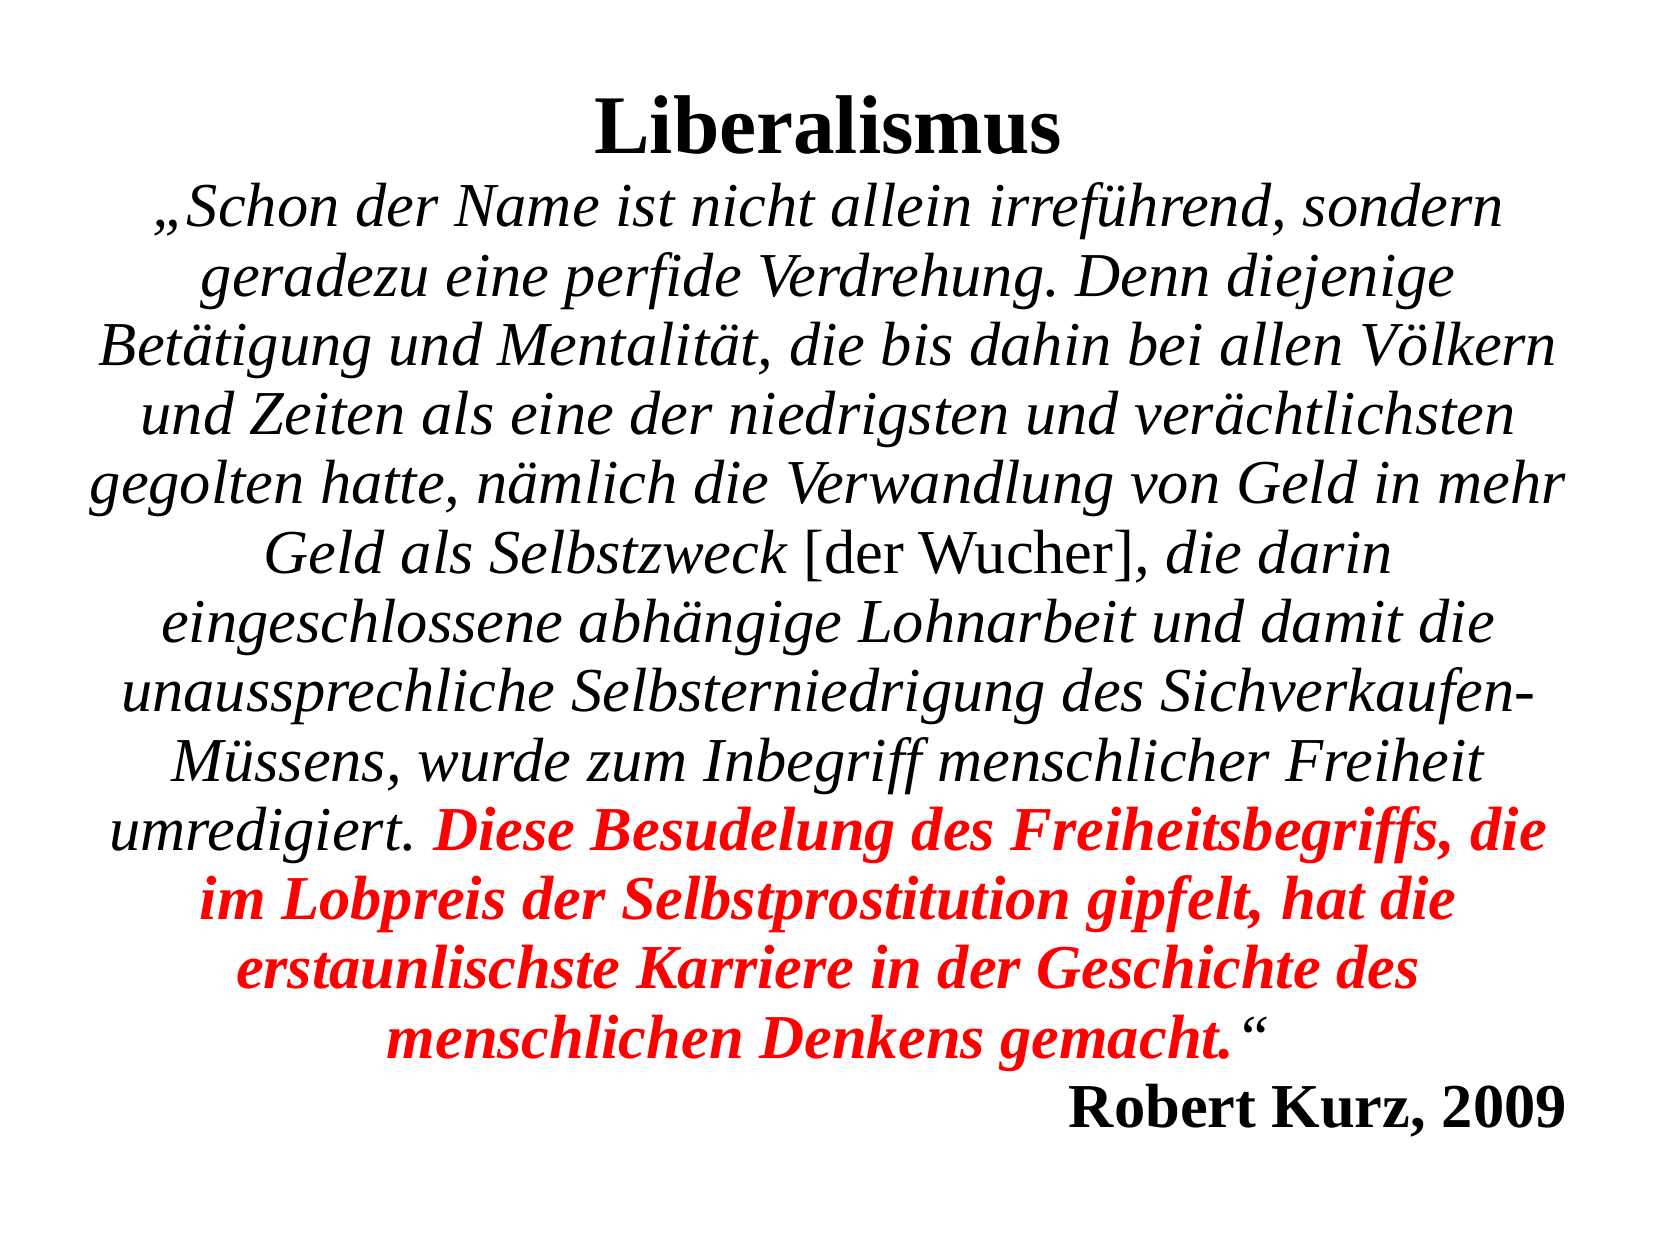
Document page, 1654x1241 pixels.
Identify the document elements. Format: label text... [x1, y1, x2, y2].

text_box Liberalismus „Schon der Name ist nicht allein irreführend, sondern geradezu eine perfide Verdrehung. Denn diejenige Betätigung und Mentalität, die bis dahin bei allen Völkern und Zeiten als eine der niedrigsten und verächtlichsten gegolten hatte, nämlich die Verwandlung von Geld in mehr Geld als Selbstzweck [der Wucher], die darin eingeschlossene abhängige Lohnarbeit und damit die unaussprechliche Selbsterniedrigung des Sichverkaufen-Müssens, wurde zum Inbegriff menschlicher Freiheit umredigiert. Diese Besudelung des Freiheitsbegriffs, die im Lobpreis der Selbstprostitution gipfelt, hat die erstaunlischste Karriere in der Geschichte des menschlichen Denkens gemacht.“ Robert Kurz, 2009 [75, 71, 1590, 1149]
